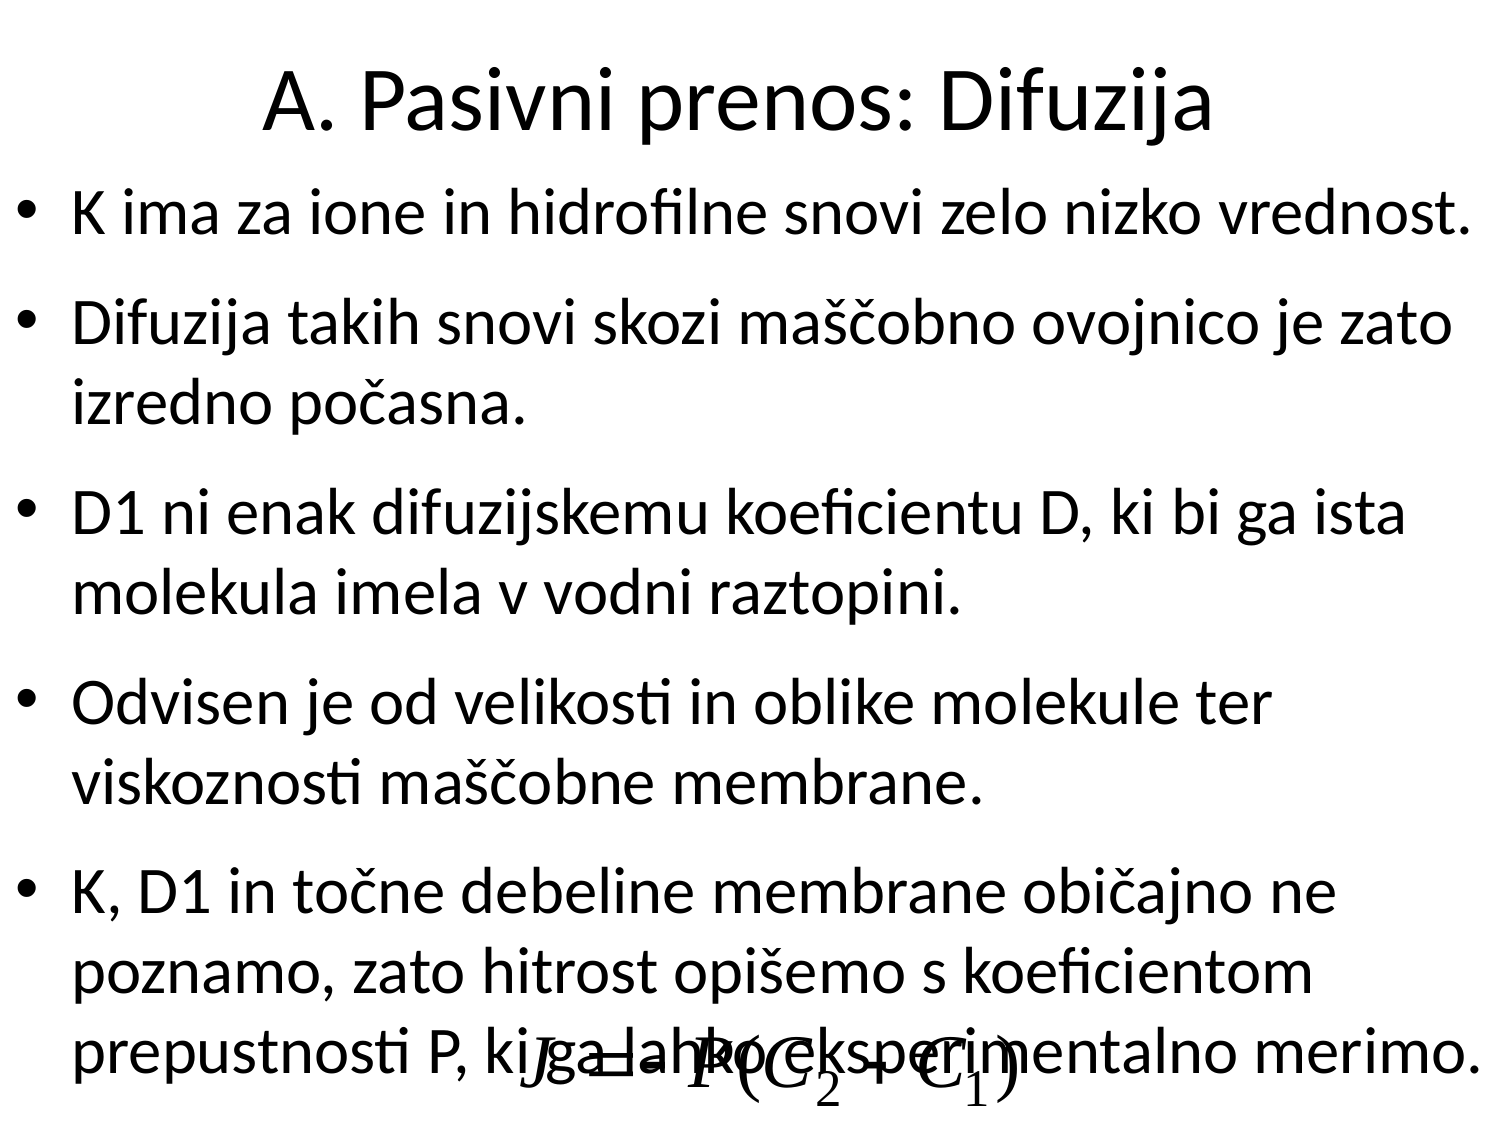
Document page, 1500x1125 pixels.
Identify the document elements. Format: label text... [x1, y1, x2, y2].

list K ima za ione in hidrofilne snovi zelo nizko vrednost. Difuzija takih snovi skozi maščobno ovojnico je zato izredno počasna. D1 ni enak difuzijskemu koeficientu D, ki bi ga ista molekula imela v vodni raztopini. Odvisen je od velikosti in oblike molekule ter viskoznosti maščobne membrane. K, D1 in točne debeline membrane običajno ne poznamo, zato hitrost opišemo s koeficientom prepustnosti P, ki ga lahko eksperimentalno merimo. [0, 160, 1500, 1125]
title A. Pasivni prenos: Difuzija [64, 0, 1415, 160]
chart [501, 1011, 1041, 1125]
